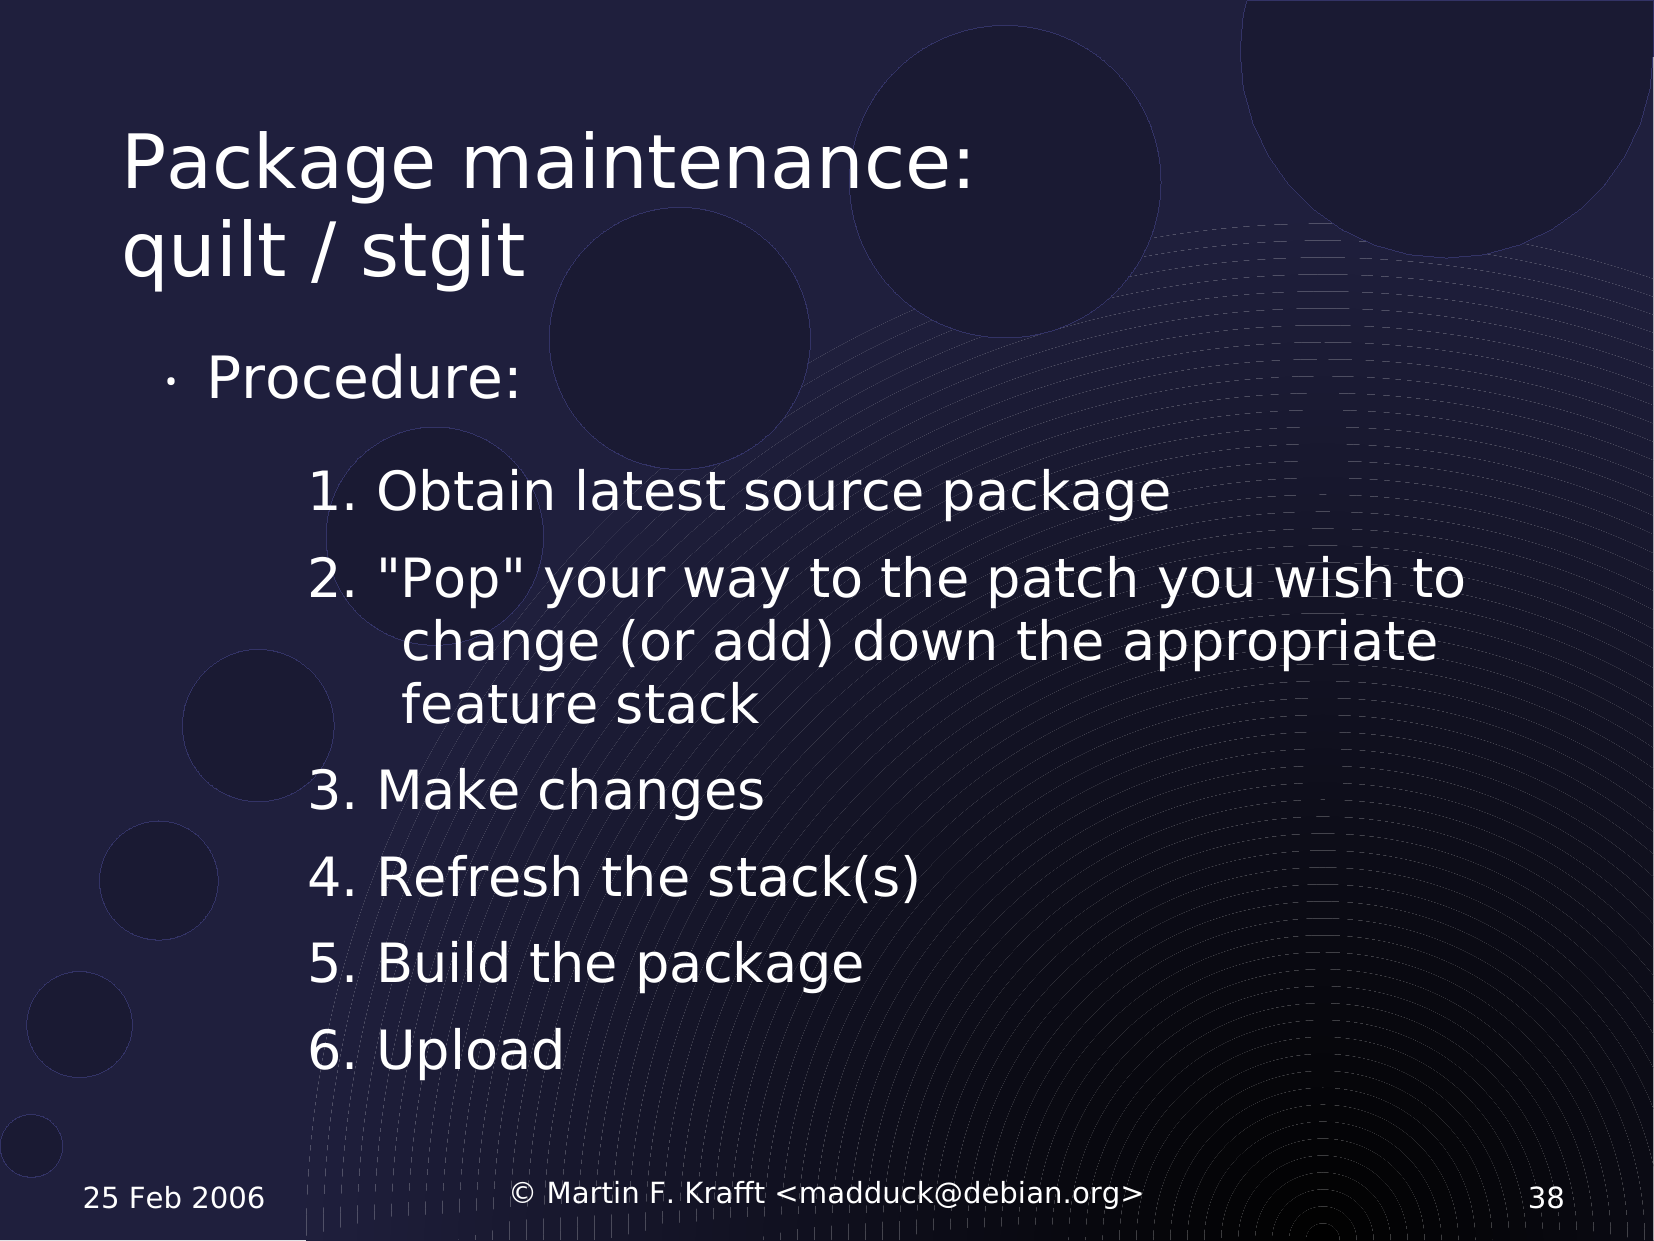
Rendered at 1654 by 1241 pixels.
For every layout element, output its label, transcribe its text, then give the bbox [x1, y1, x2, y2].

title Package maintenance: quilt / stgit [121, 102, 1534, 311]
list Procedure: Obtain latest source package "Pop" your way to the patch you wish to change (or add) down the appropriate feature stack Make changes Refresh the stack(s) Build the package Upload [118, 344, 1534, 1127]
